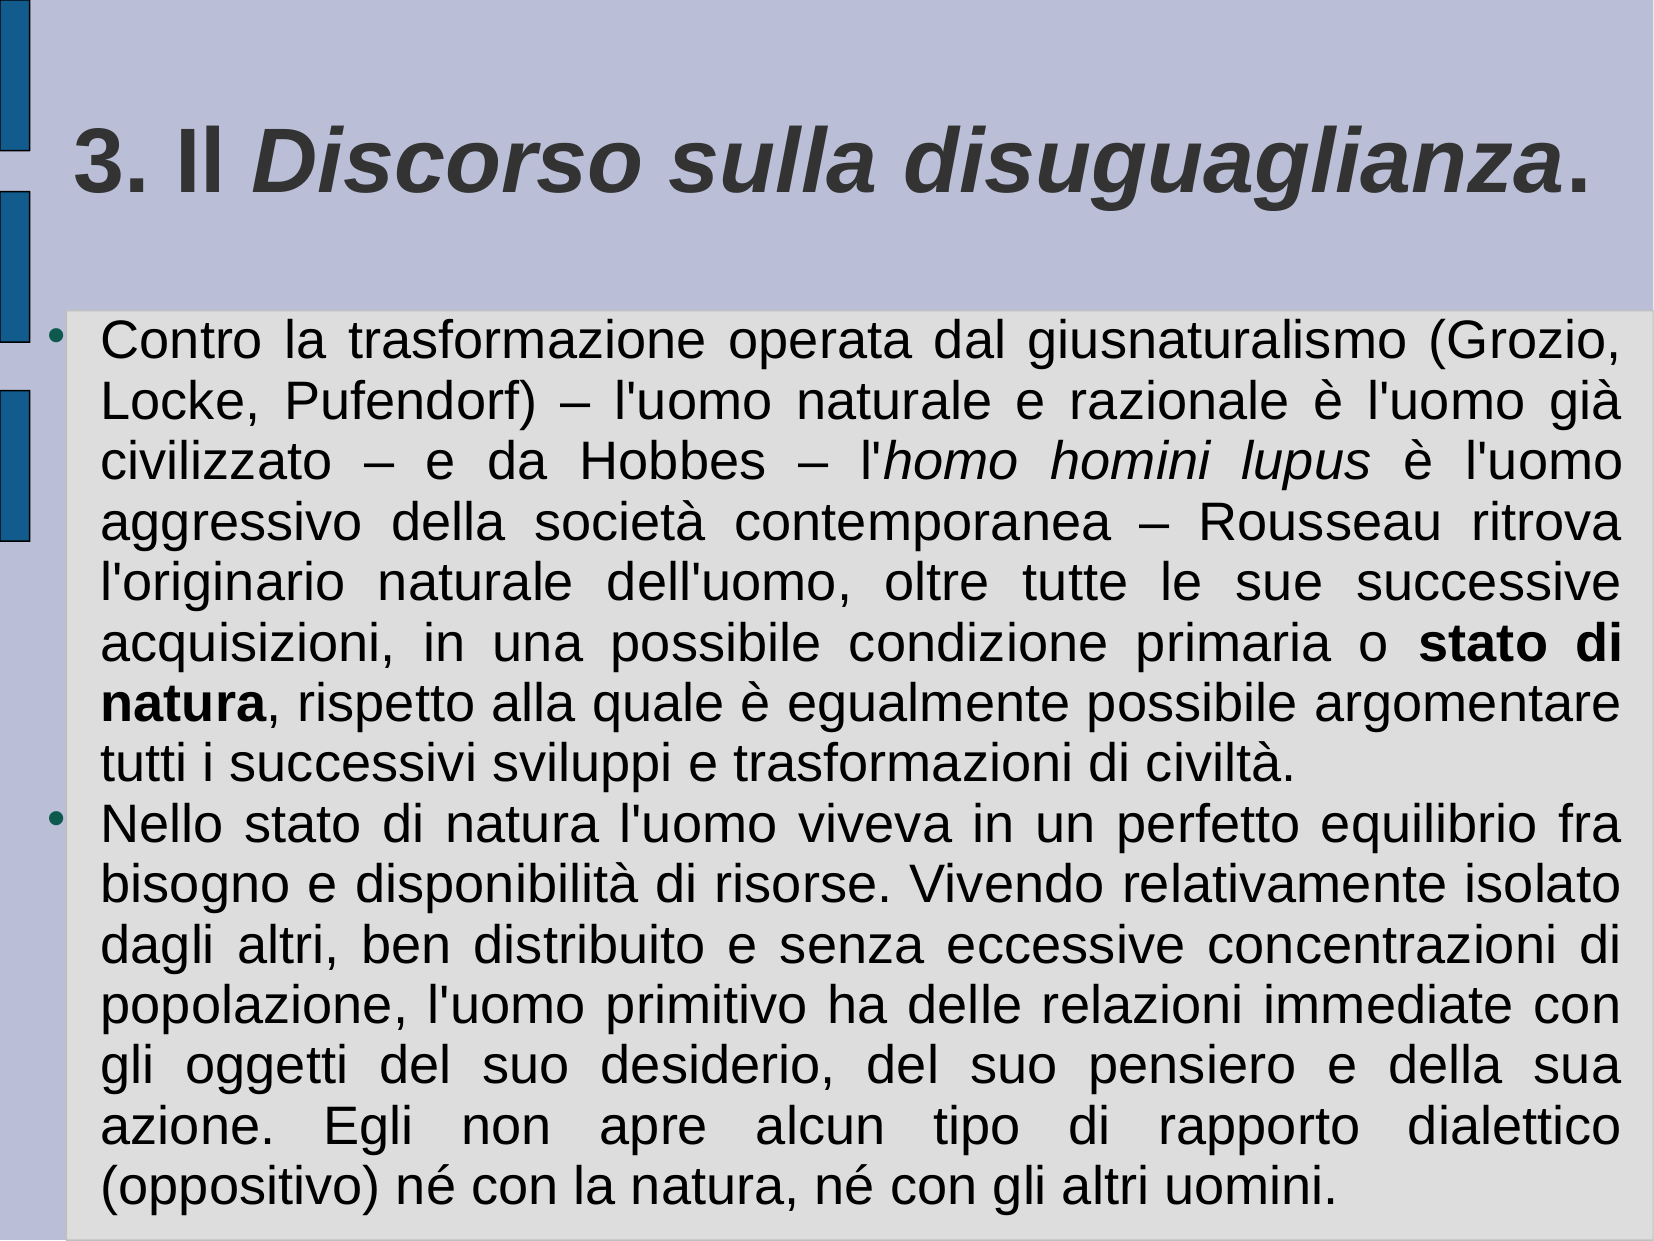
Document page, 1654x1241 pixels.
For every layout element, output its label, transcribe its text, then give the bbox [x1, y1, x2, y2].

title 3. Il Discorso sulla disuguaglianza. [64, 55, 1601, 263]
list Contro la trasformazione operata dal giusnaturalismo (Grozio, Locke, Pufendorf) – l'uomo naturale e razionale è l'uomo già civilizzato – e da Hobbes – l'homo homini lupus è l'uomo aggressivo della società contemporanea – Rousseau ritrova l'originario naturale dell'uomo, oltre tutte le sue successive acquisizioni, in una possibile condizione primaria o stato di natura, rispetto alla quale è egualmente possibile argomentare tutti i successivi sviluppi e trasformazioni di civiltà. Nello stato di natura l'uomo viveva in un perfetto equilibrio fra bisogno e disponibilità di risorse. Vivendo relativamente isolato dagli altri, ben distribuito e senza eccessive concentrazioni di popolazione, l'uomo primitivo ha delle relazioni immediate con gli oggetti del suo desiderio, del suo pensiero e della sua azione. Egli non apre alcun tipo di rapporto dialettico (oppositivo) né con la natura, né con gli altri uomini. [29, 306, 1625, 1218]
